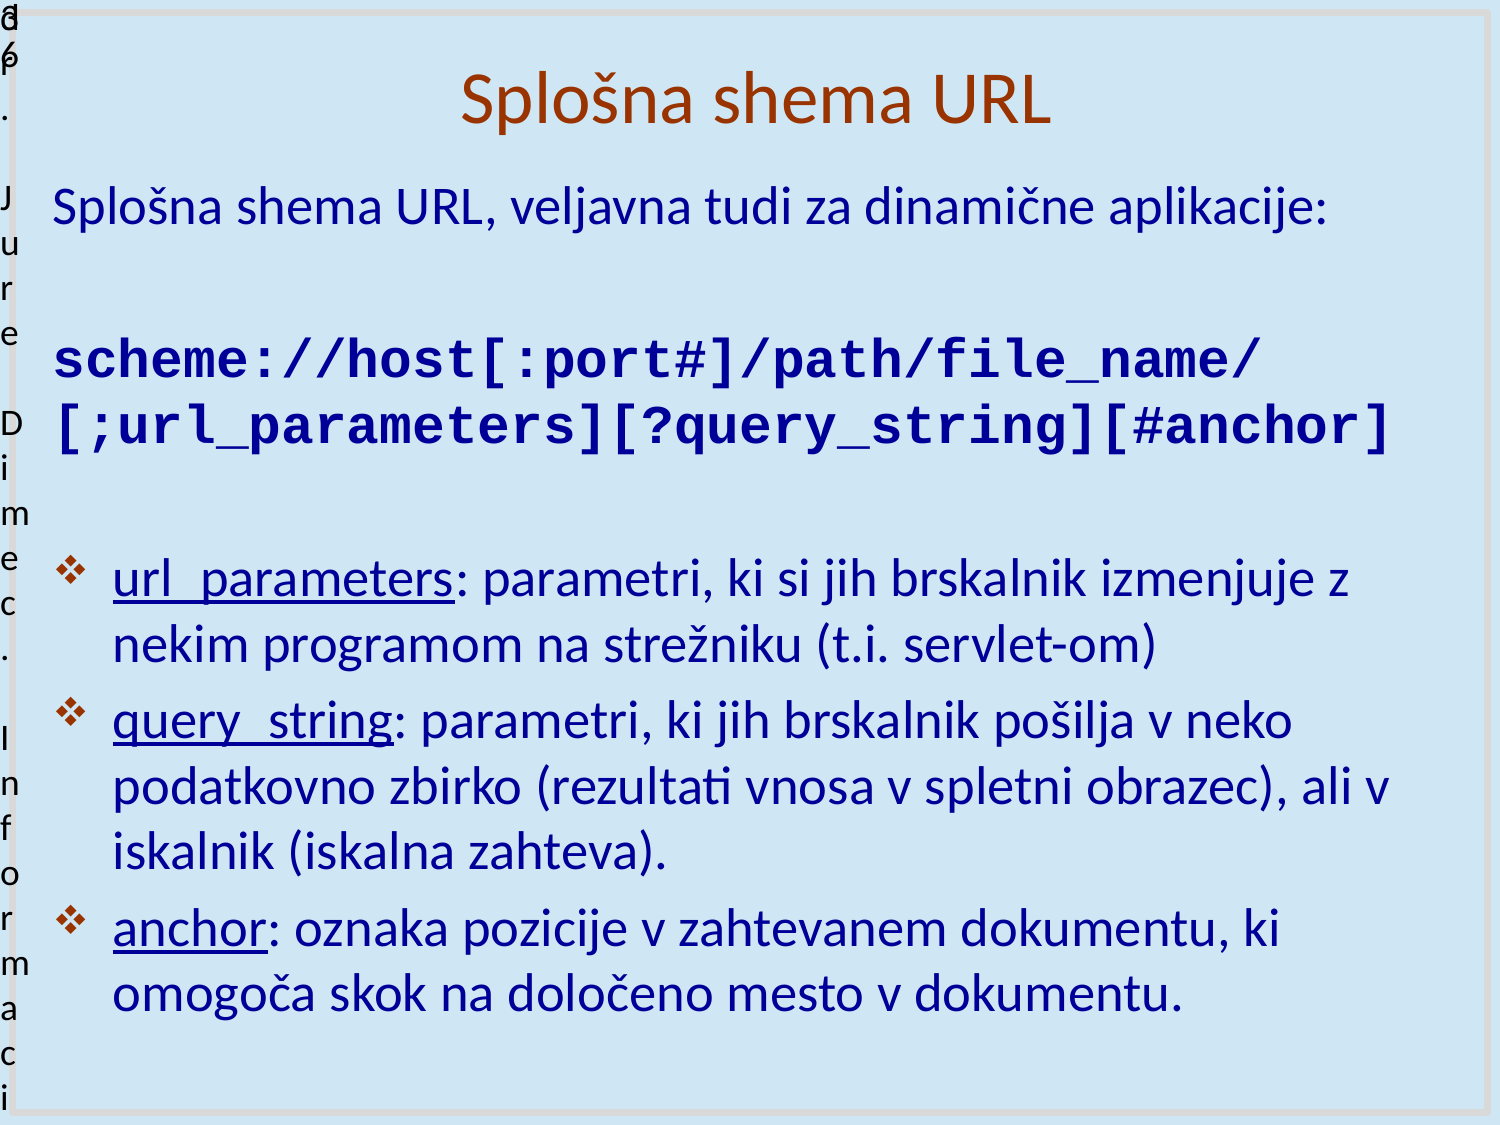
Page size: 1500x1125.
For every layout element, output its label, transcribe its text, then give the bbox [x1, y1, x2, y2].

title Splošna shema URL [37, 37, 1475, 150]
list Splošna shema URL, veljavna tudi za dinamične aplikacije: scheme://host[:port#]/path/file_name/ [;url_parameters][?query_string][#anchor] url_parameters: parametri, ki si jih brskalnik izmenjuje z nekim programom na strežniku (t.i. servlet-om) query_string: parametri, ki jih brskalnik pošilja v neko podatkovno zbirko (rezultati vnosa v spletni obrazec), ali v iskalnik (iskalna zahteva). anchor: oznaka pozicije v zahtevanem dokumentu, ki omogoča skok na določeno mesto v dokumentu. [37, 162, 1475, 1050]
